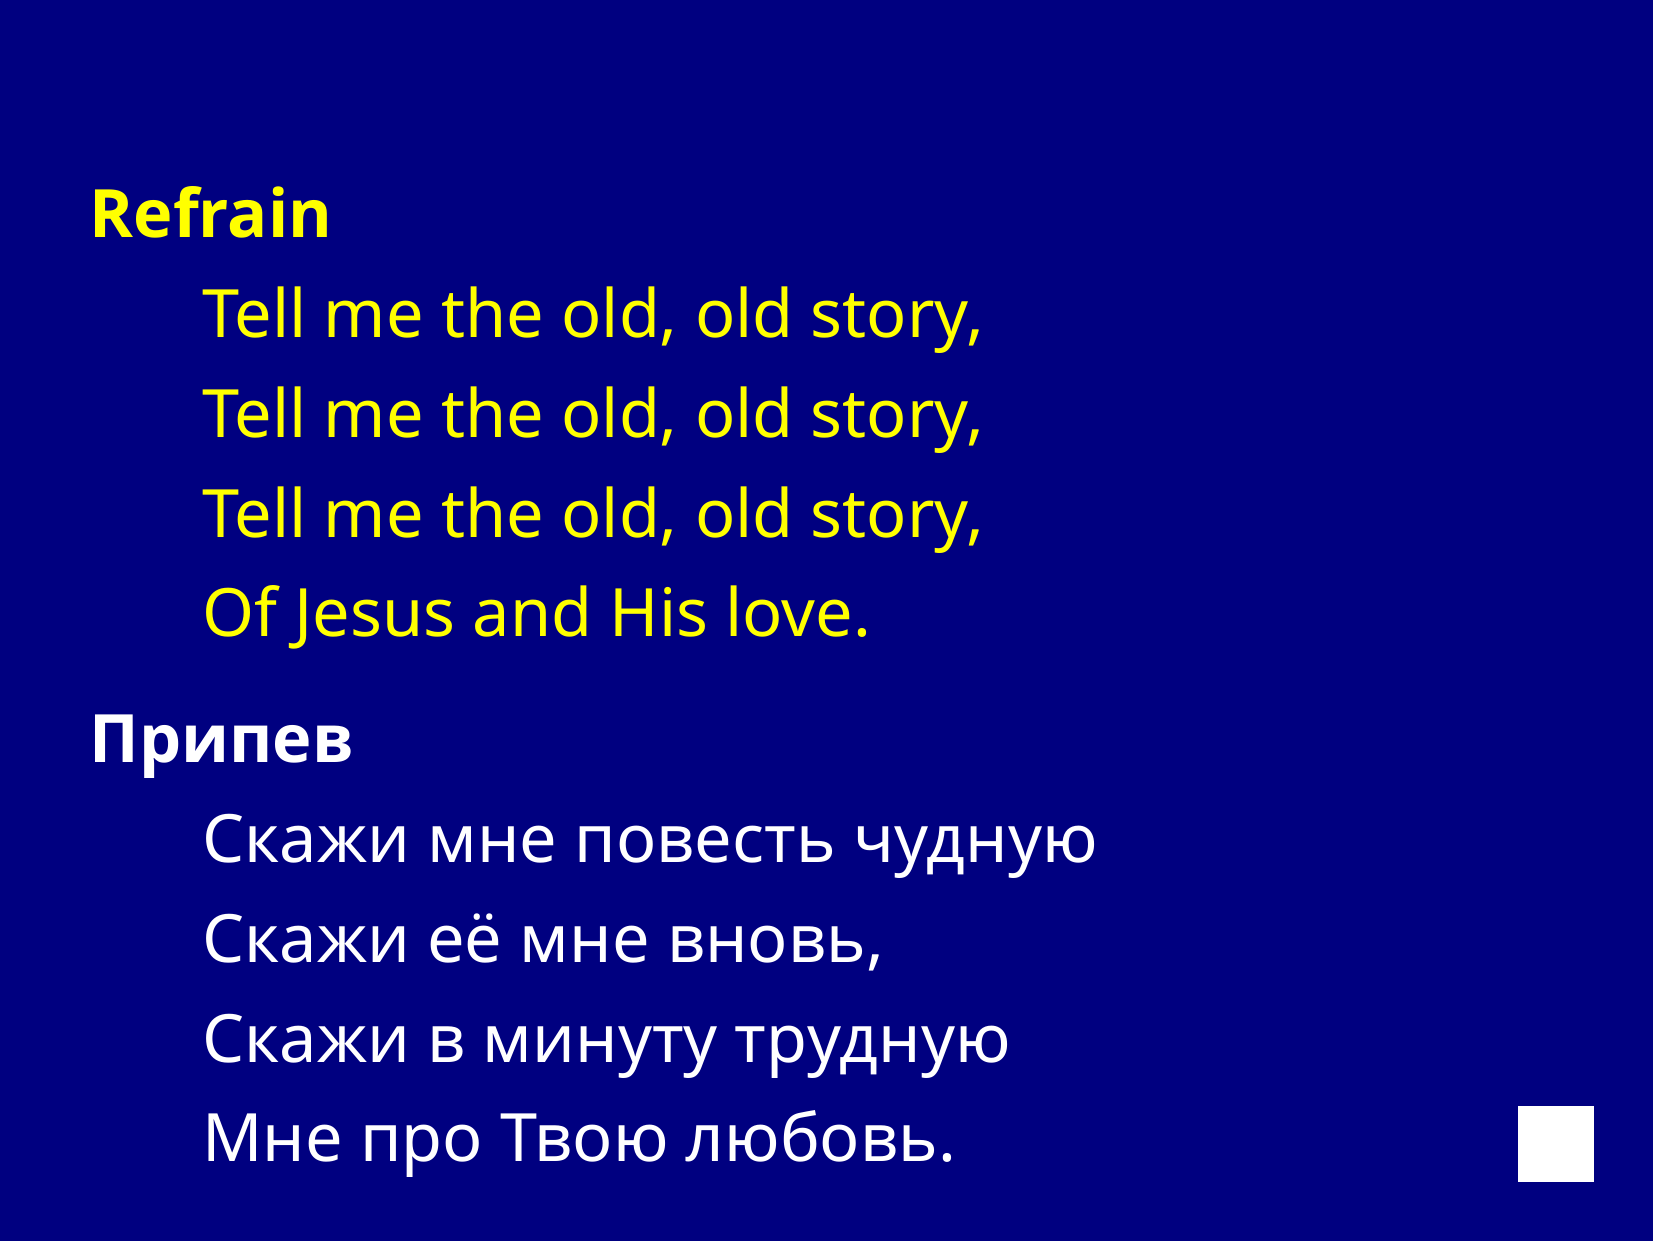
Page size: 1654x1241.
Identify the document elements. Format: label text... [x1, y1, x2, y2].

text_box [1518, 1106, 1594, 1182]
text_box Припев Скажи мне повесть чудную Скажи её мне вновь, Скажи в минуту трудную Мне про Твою любовь. [75, 675, 1576, 1163]
text_box Refrain Tell me the old, old story, Tell me the old, old story, Tell me the old, old story, Of Jesus and His love. [75, 150, 1576, 638]
